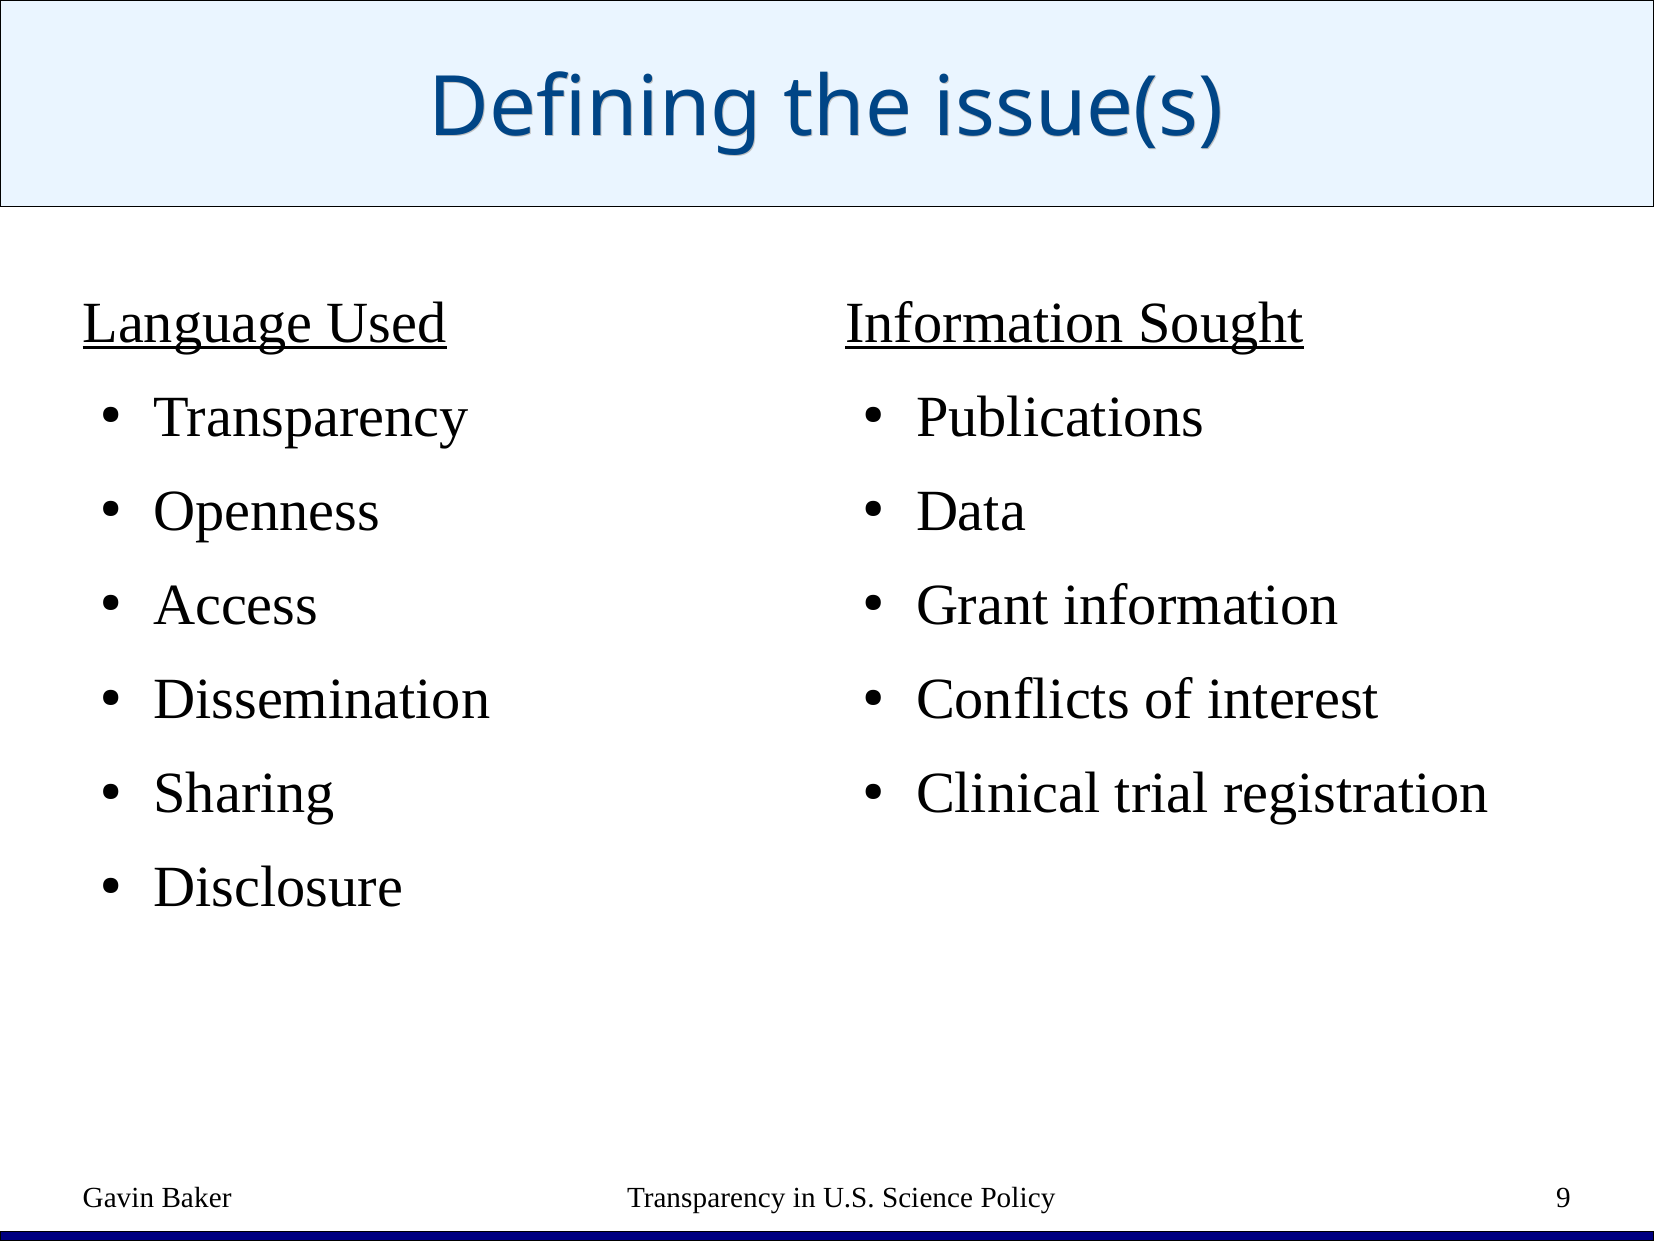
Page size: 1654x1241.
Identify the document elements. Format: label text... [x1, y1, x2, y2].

title Defining the issue(s) [82, 29, 1571, 178]
list Information Sought Publications Data Grant information Conflicts of interest Clinical trial registration [845, 290, 1572, 1094]
list Language Used Transparency Openness Access Dissemination Sharing Disclosure [82, 290, 809, 1109]
